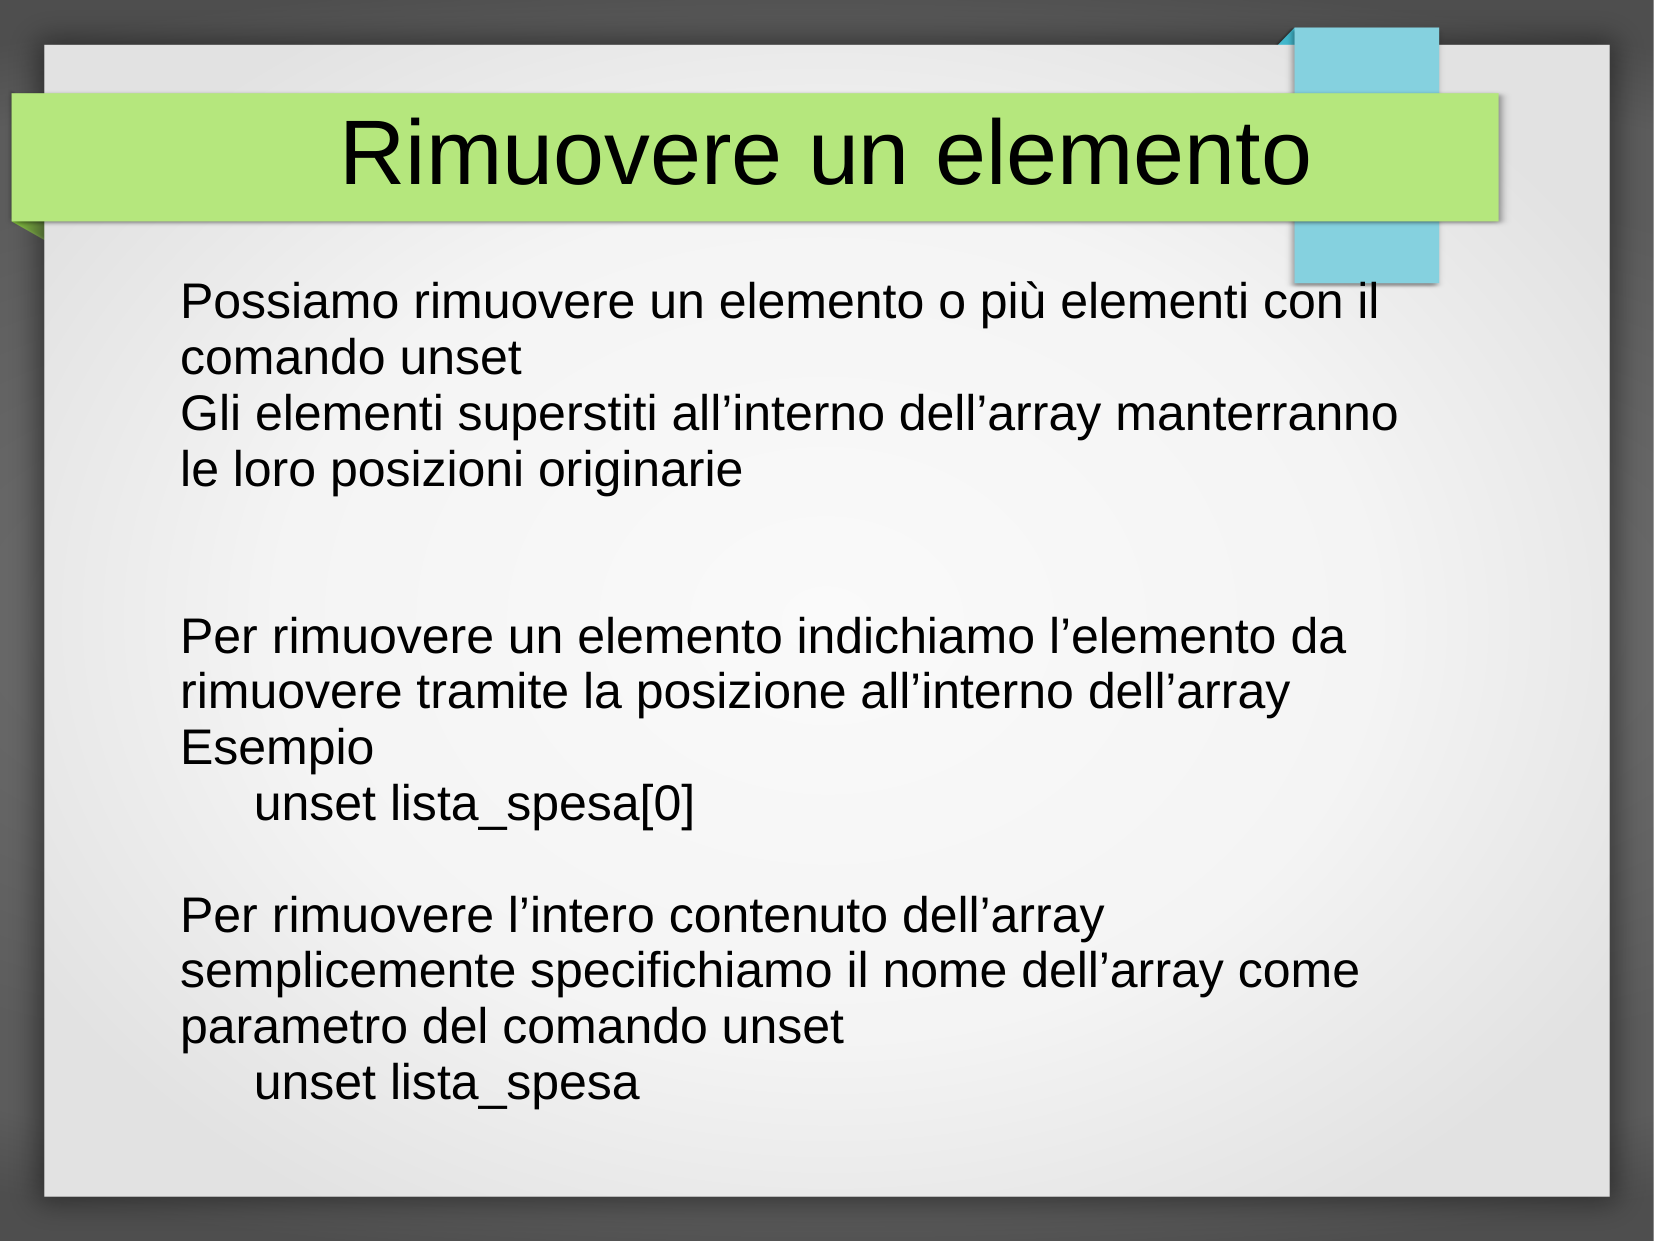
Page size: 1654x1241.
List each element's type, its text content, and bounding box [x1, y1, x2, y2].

picture [0, 0, 1654, 1241]
title Rimuovere un elemento [82, 49, 1571, 257]
text_box Possiamo rimuovere un elemento o più elementi con il comando unset Gli elementi superstiti all’interno dell’array manterranno le loro posizioni originarie Per rimuovere un elemento indichiamo l’elemento da rimuovere tramite la posizione all’interno dell’array Esempio unset lista_spesa[0] Per rimuovere l’intero contenuto dell’array semplicemente specifichiamo il nome dell’array come parametro del comando unset unset lista_spesa [165, 266, 1453, 1241]
